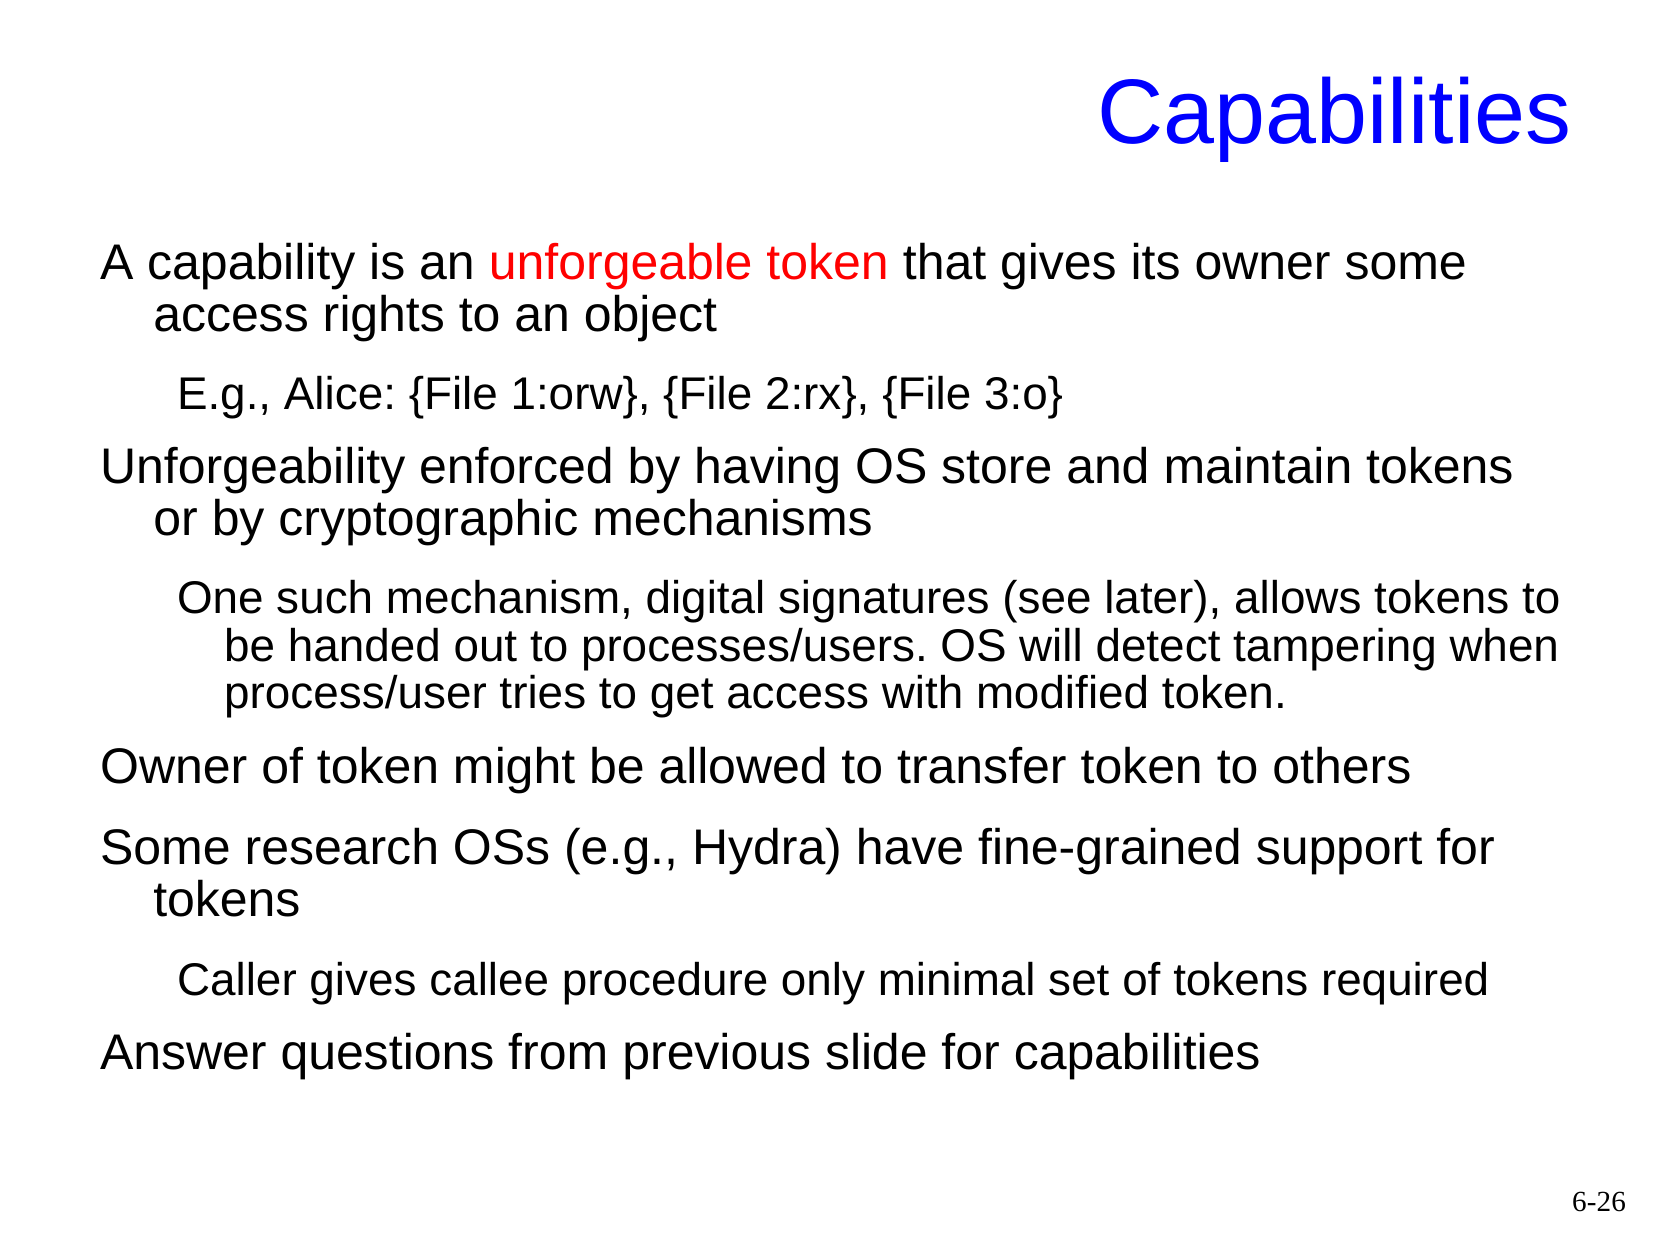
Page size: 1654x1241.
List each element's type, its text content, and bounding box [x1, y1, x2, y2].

list A capability is an unforgeable token that gives its owner some access rights to an object E.g., Alice: {File 1:orw}, {File 2:rx}, {File 3:o} Unforgeability enforced by having OS store and maintain tokens or by cryptographic mechanisms One such mechanism, digital signatures (see later), allows tokens to be handed out to processes/users. OS will detect tampering when process/user tries to get access with modified token. Owner of token might be allowed to transfer token to others Some research OSs (e.g., Hydra) have fine-grained support for tokens Caller gives callee procedure only minimal set of tokens required Answer questions from previous slide for capabilities [82, 237, 1571, 1170]
title Capabilities [84, 11, 1573, 218]
